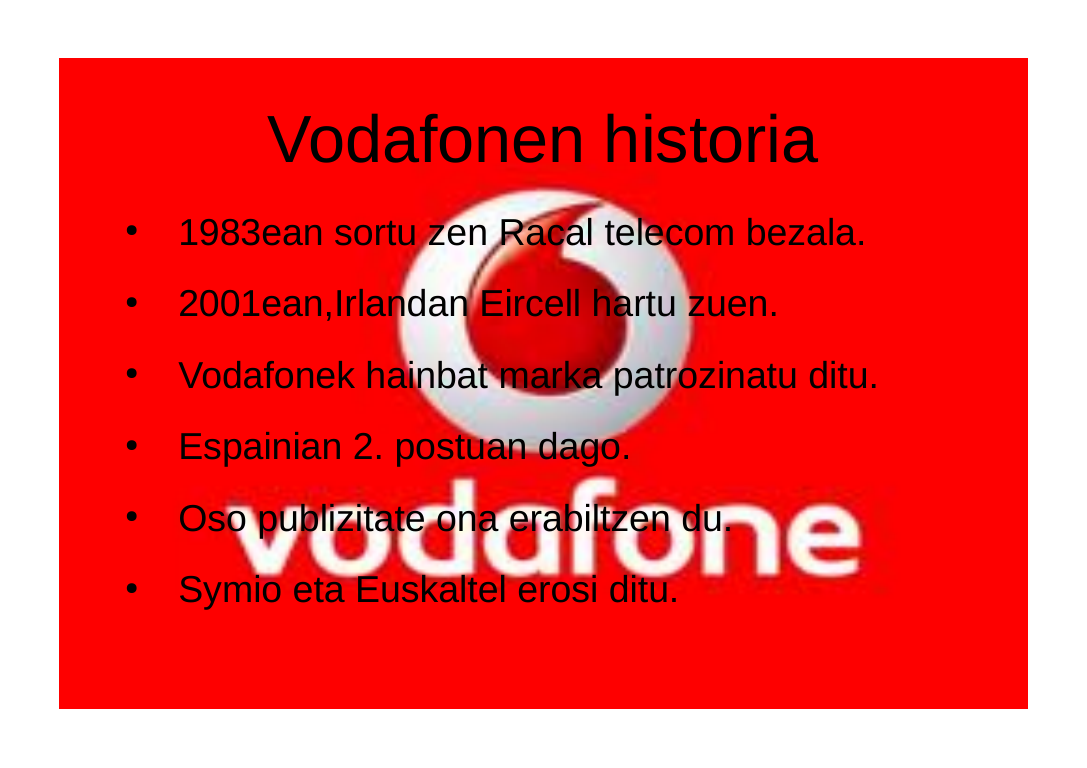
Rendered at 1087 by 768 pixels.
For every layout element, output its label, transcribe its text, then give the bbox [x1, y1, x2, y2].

title Vodafonen historia [107, 84, 980, 194]
list 1983ean sortu zen Racal telecom bezala. 2001ean,Irlandan Eircell hartu zuen. Vodafonek hainbat marka patrozinatu ditu. Espainian 2. postuan dago. Oso publizitate ona erabiltzen du. Symio eta Euskaltel erosi ditu. [107, 211, 980, 768]
picture [59, 58, 1028, 709]
